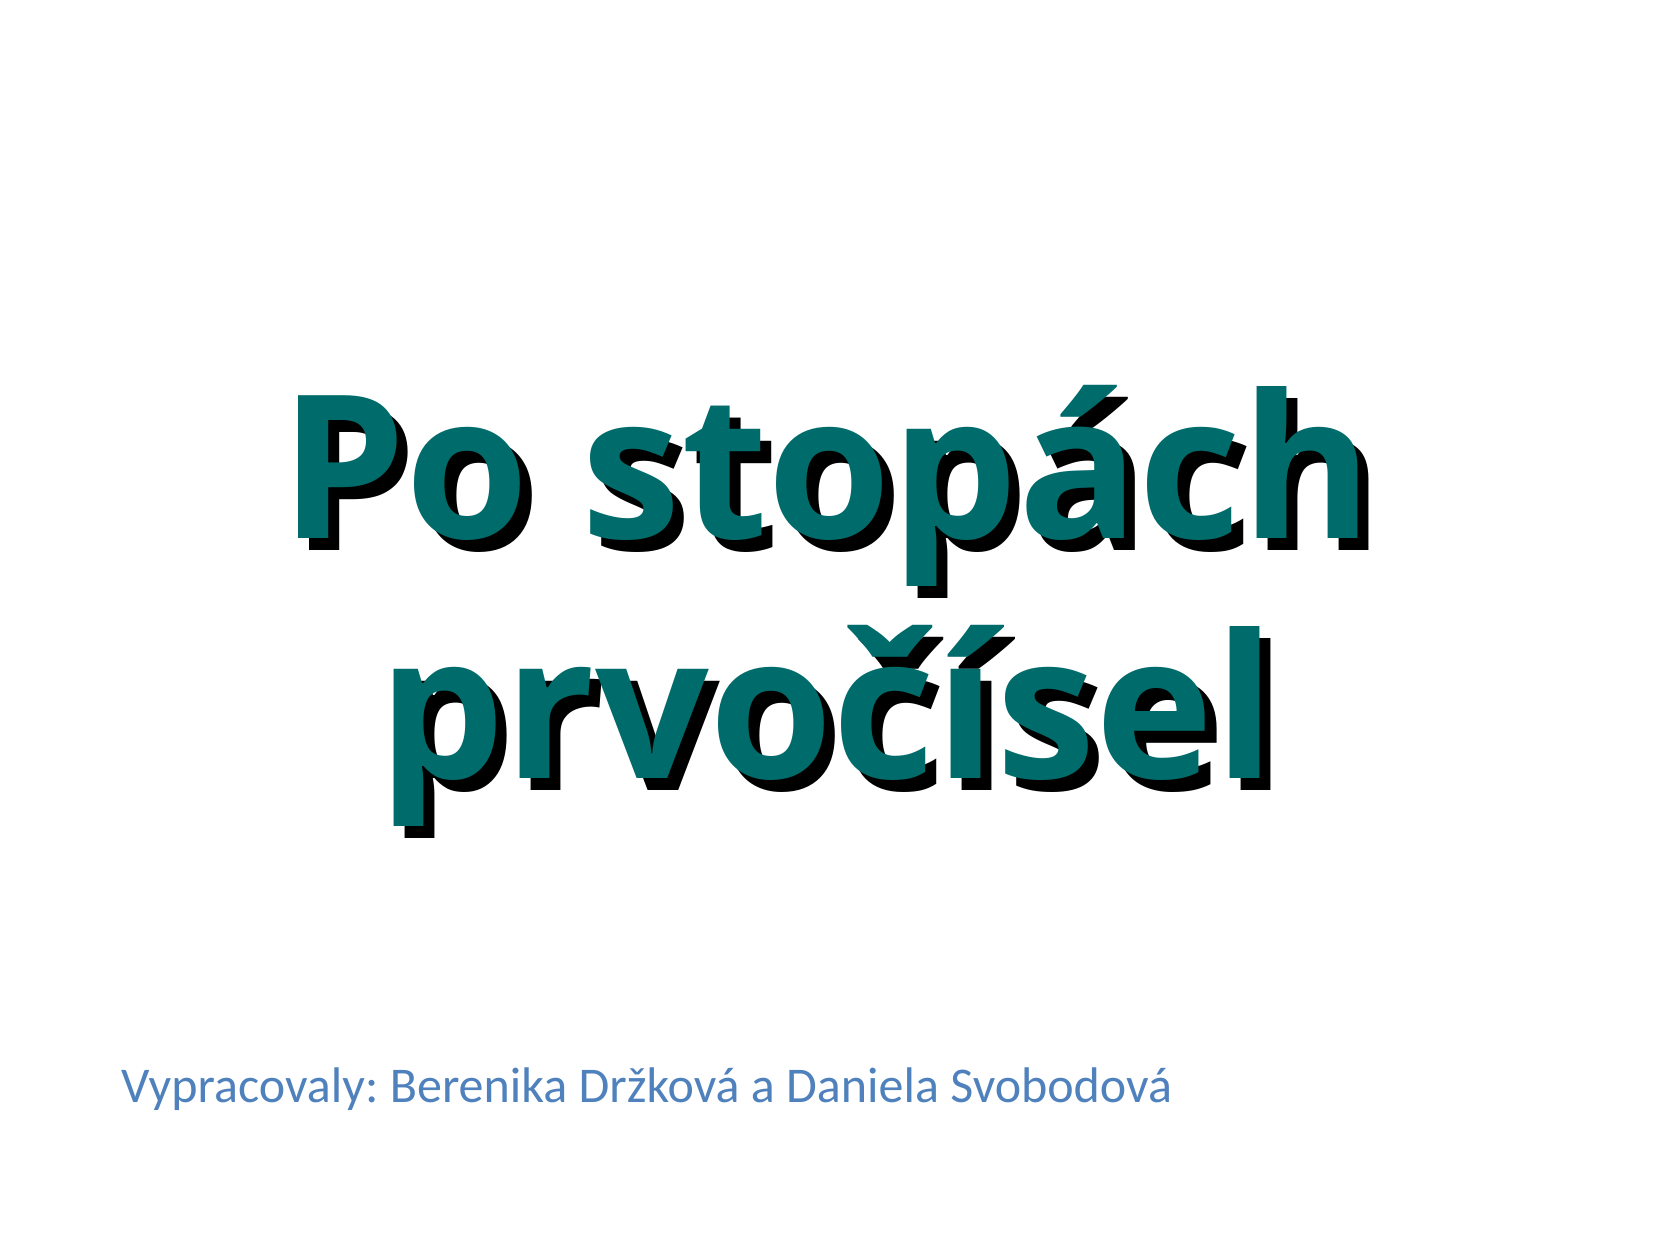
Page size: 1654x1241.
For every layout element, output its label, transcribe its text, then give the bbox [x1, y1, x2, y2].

text_box Vypracovaly: Berenika Držková a Daniela Svobodová [106, 1045, 1312, 1121]
subtitle Po stopách prvočísel [82, 49, 1571, 1109]
